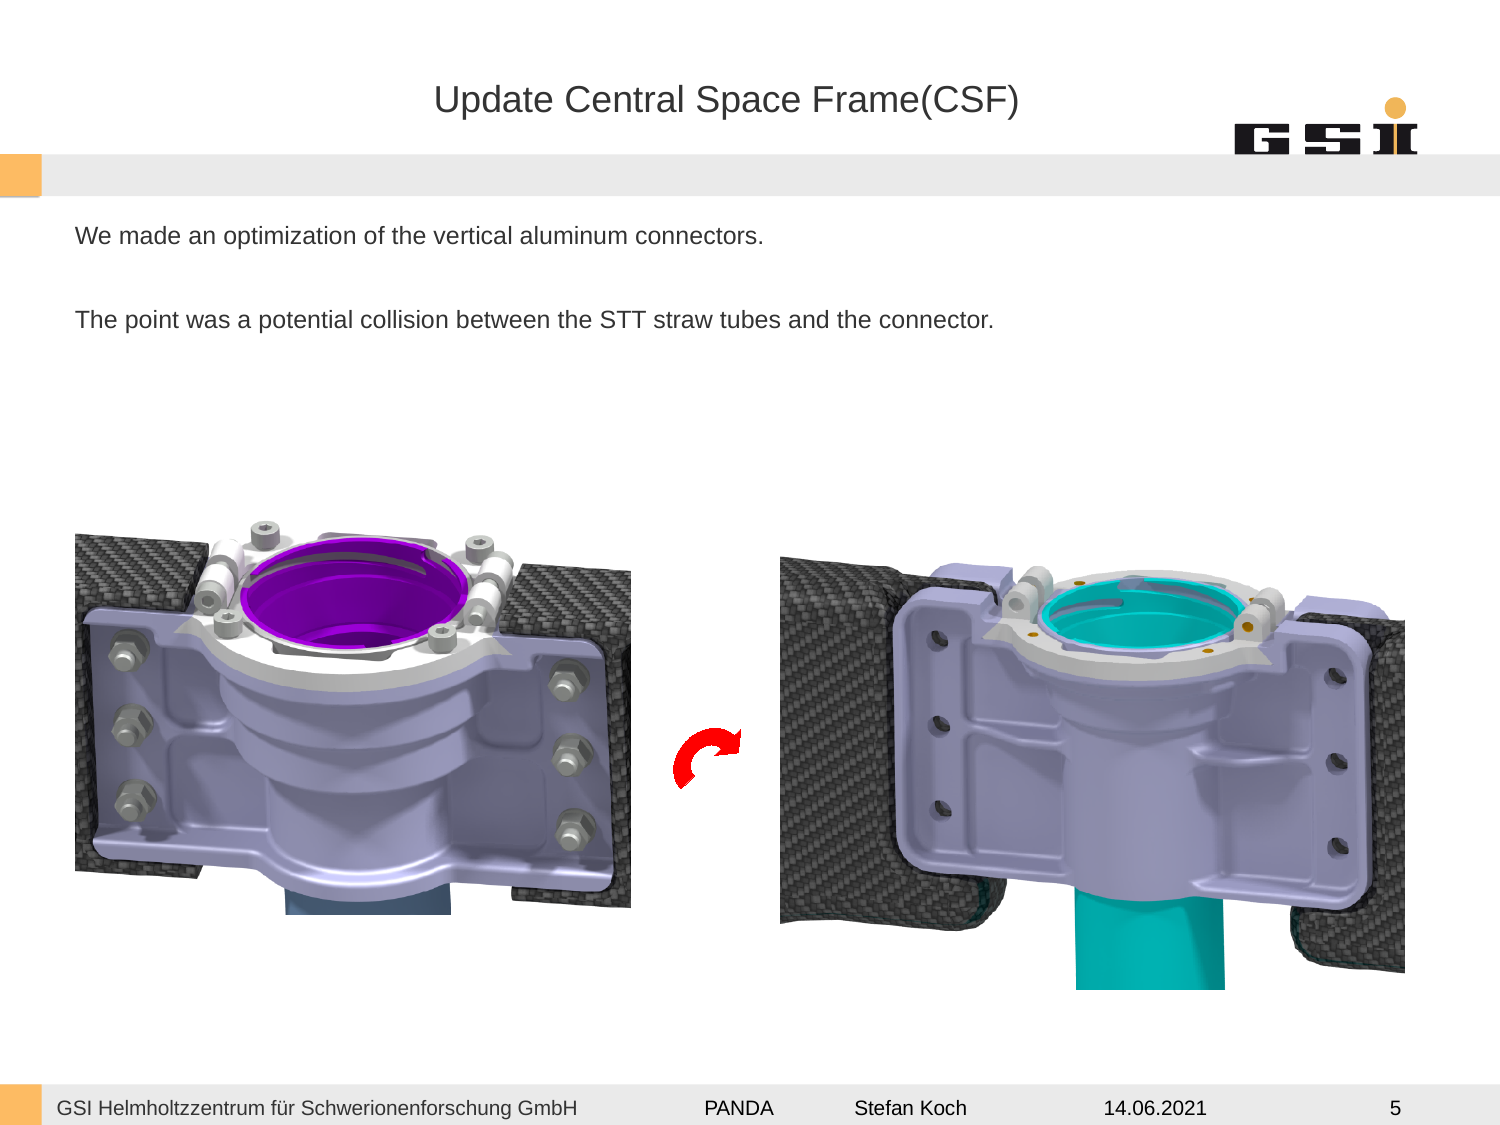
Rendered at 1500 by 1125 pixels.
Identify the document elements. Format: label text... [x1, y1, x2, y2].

text_box Update Central Space Frame(CSF) [65, 67, 1105, 128]
picture [780, 524, 1405, 991]
picture [75, 504, 631, 916]
text_box We made an optimization of the vertical aluminum connectors. The point was a potential collision between the STT straw tubes and the connector. [60, 214, 1441, 397]
text_box [673, 728, 741, 789]
picture [1233, 95, 1419, 154]
